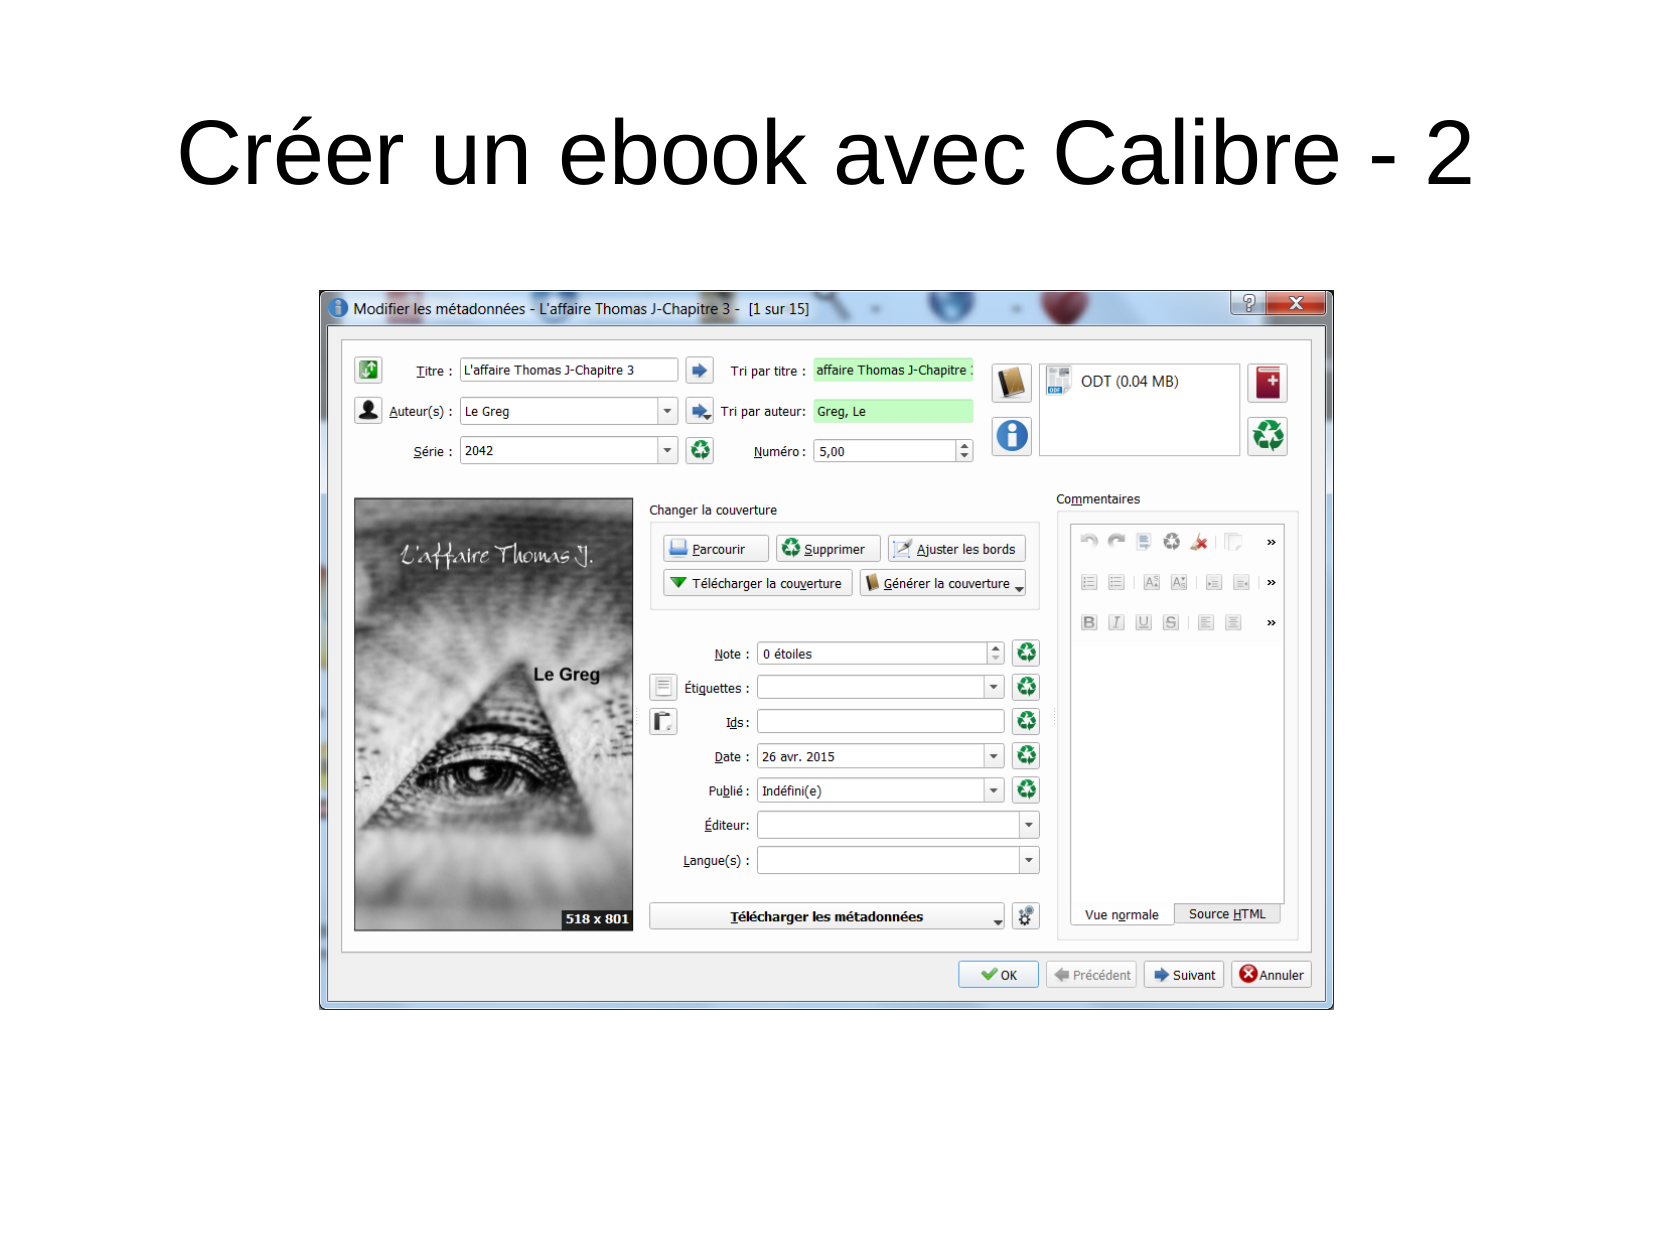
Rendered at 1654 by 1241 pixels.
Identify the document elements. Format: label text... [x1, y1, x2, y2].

title Créer un ebook avec Calibre - 2 [82, 49, 1571, 257]
picture [319, 290, 1334, 1010]
